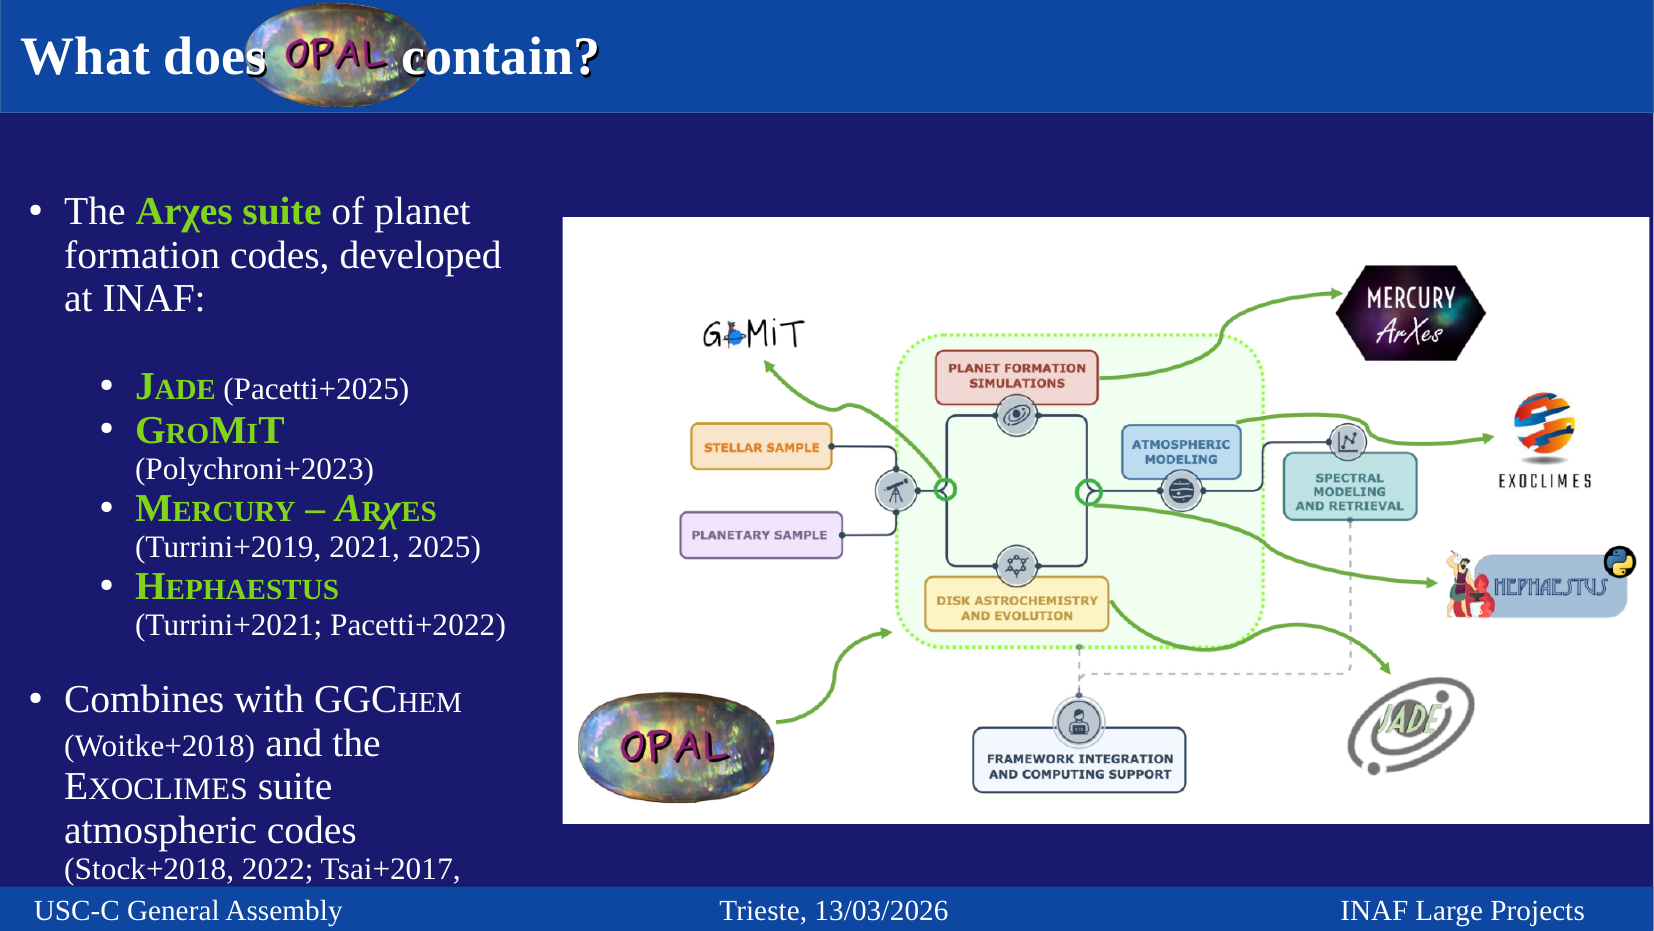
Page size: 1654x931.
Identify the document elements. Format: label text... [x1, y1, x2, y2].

text_box USC-C General Assembly Trieste, 13/03/2026 INAF Large Projects [0, 888, 1654, 931]
text_box The Arχes suite of planet formation codes, developed at INAF: JADE (Pacetti+2025) GROMIT (Polychroni+2023) MERCURY – ARχES (Turrini+2019, 2021, 2025) HEPHAESTUS (Turrini+2021; Pacetti+2022) Combines with GGCHEM (Woitke+2018) and the EXOCLIMES suite atmospheric codes (Stock+2018, 2022; Tsai+2017, 2021) [13, 181, 526, 886]
text_box [0, 0, 5, 113]
picture [562, 217, 1650, 824]
text_box [719, 0, 1654, 113]
text_box What does contain? [5, 0, 719, 113]
